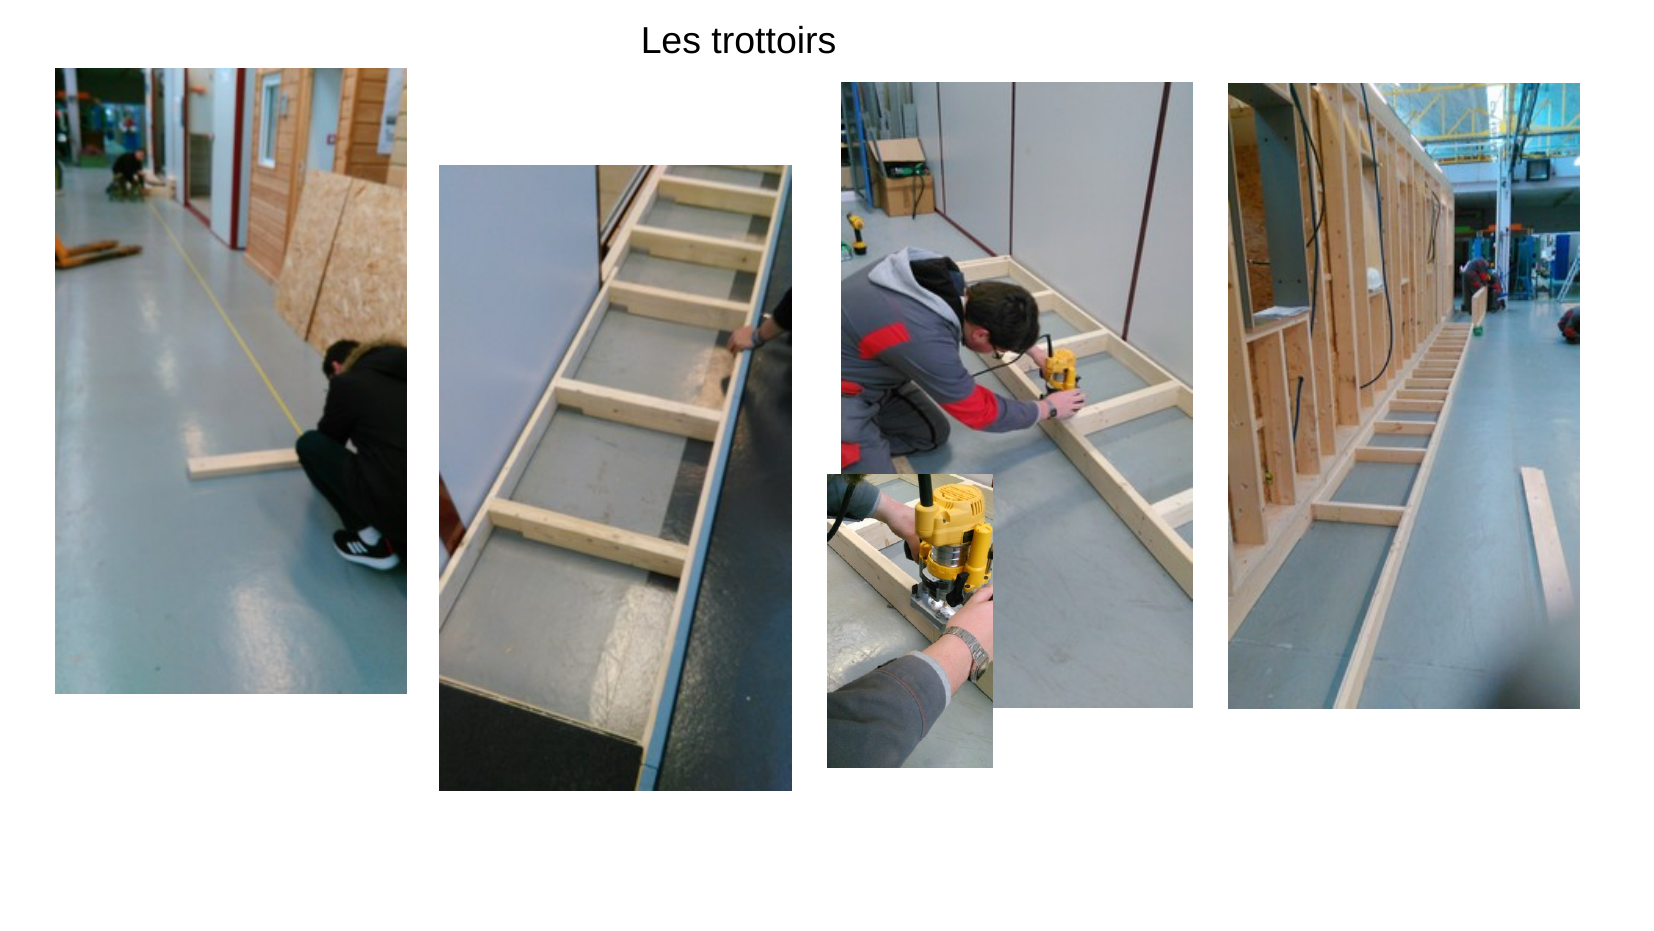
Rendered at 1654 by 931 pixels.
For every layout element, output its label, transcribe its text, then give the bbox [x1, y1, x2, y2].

picture [827, 82, 1193, 768]
text_box Les trottoirs [625, 11, 932, 111]
picture [55, 68, 407, 694]
picture [439, 165, 792, 791]
picture [1228, 83, 1580, 709]
